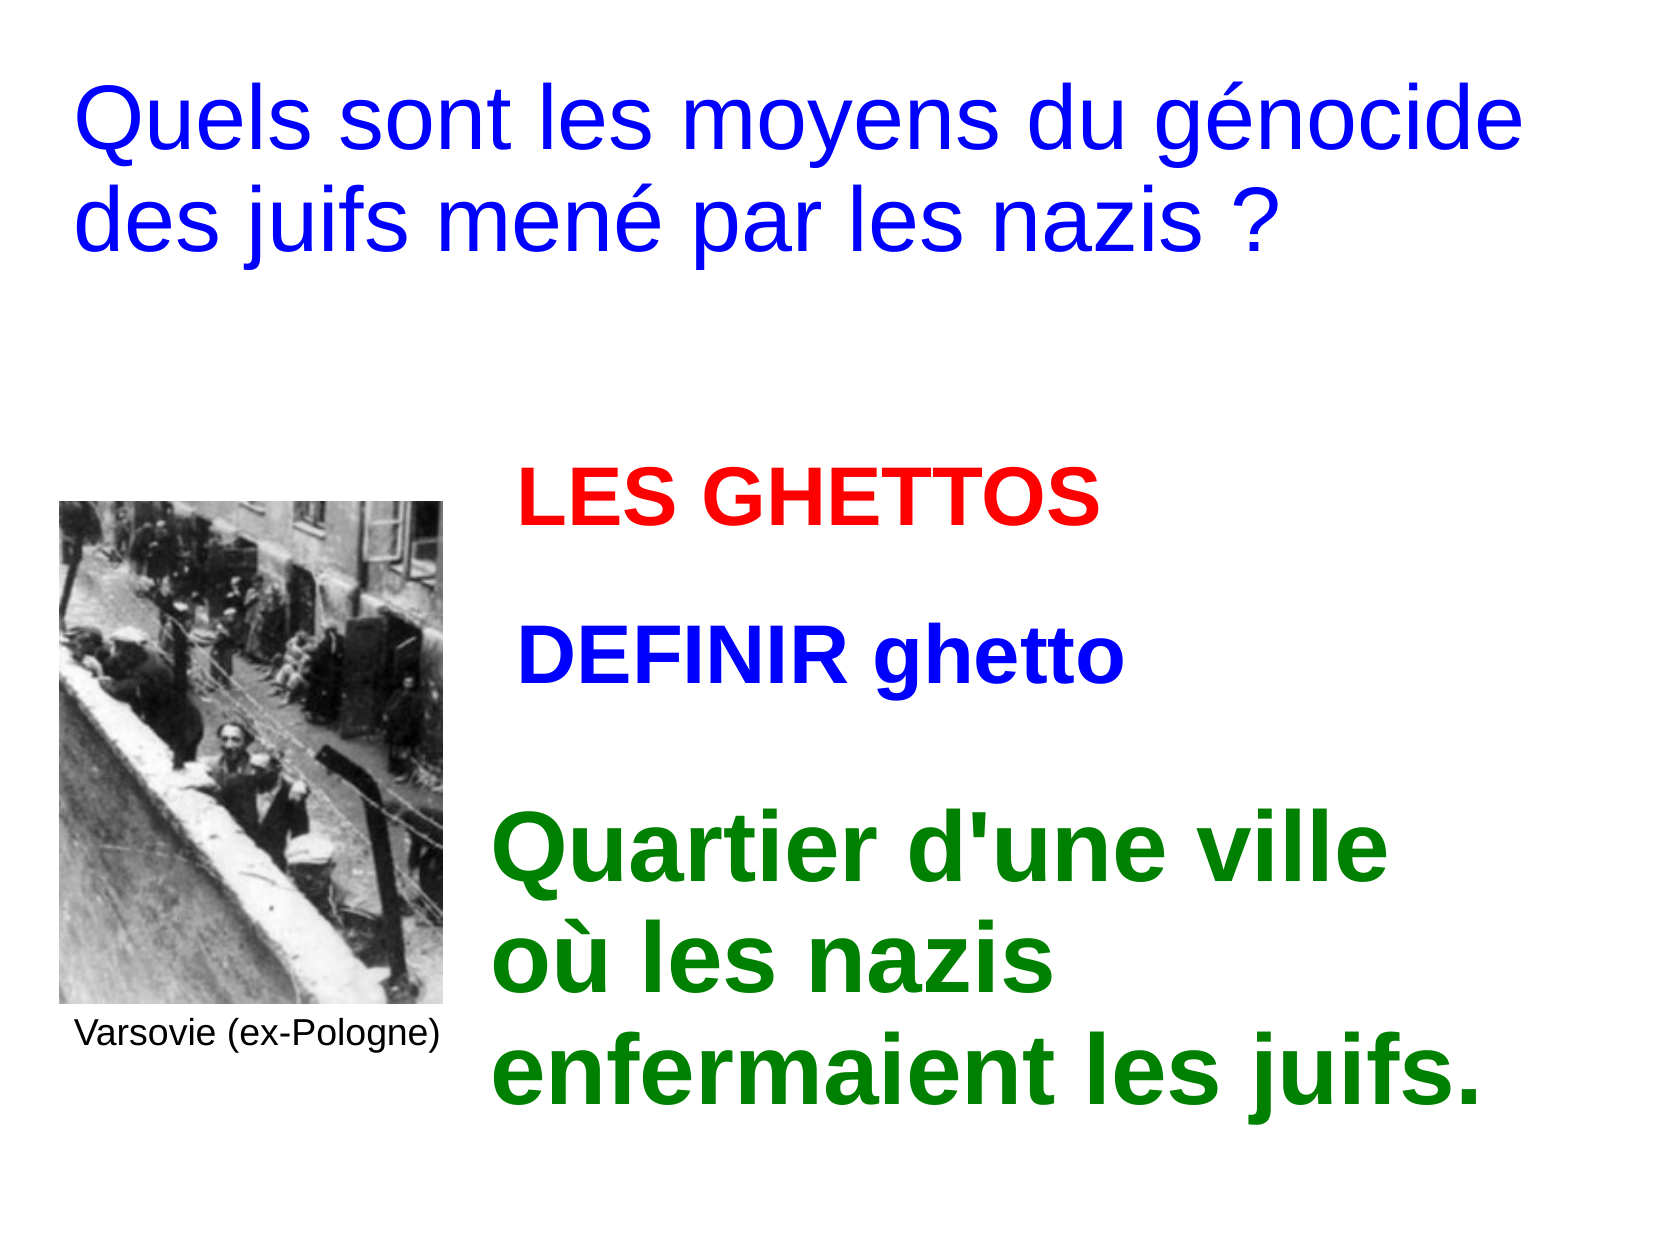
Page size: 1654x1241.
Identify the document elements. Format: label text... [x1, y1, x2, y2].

text_box Quels sont les moyens du génocide des juifs mené par les nazis ? [59, 59, 1565, 279]
picture [59, 501, 443, 1003]
text_box DEFINIR ghetto [501, 600, 1477, 709]
title Quartier d'une ville où les nazis enfermaient les juifs. [490, 678, 1536, 1126]
text_box LES GHETTOS [501, 442, 1477, 551]
text_box Varsovie (ex-Pologne) [59, 1003, 473, 1103]
